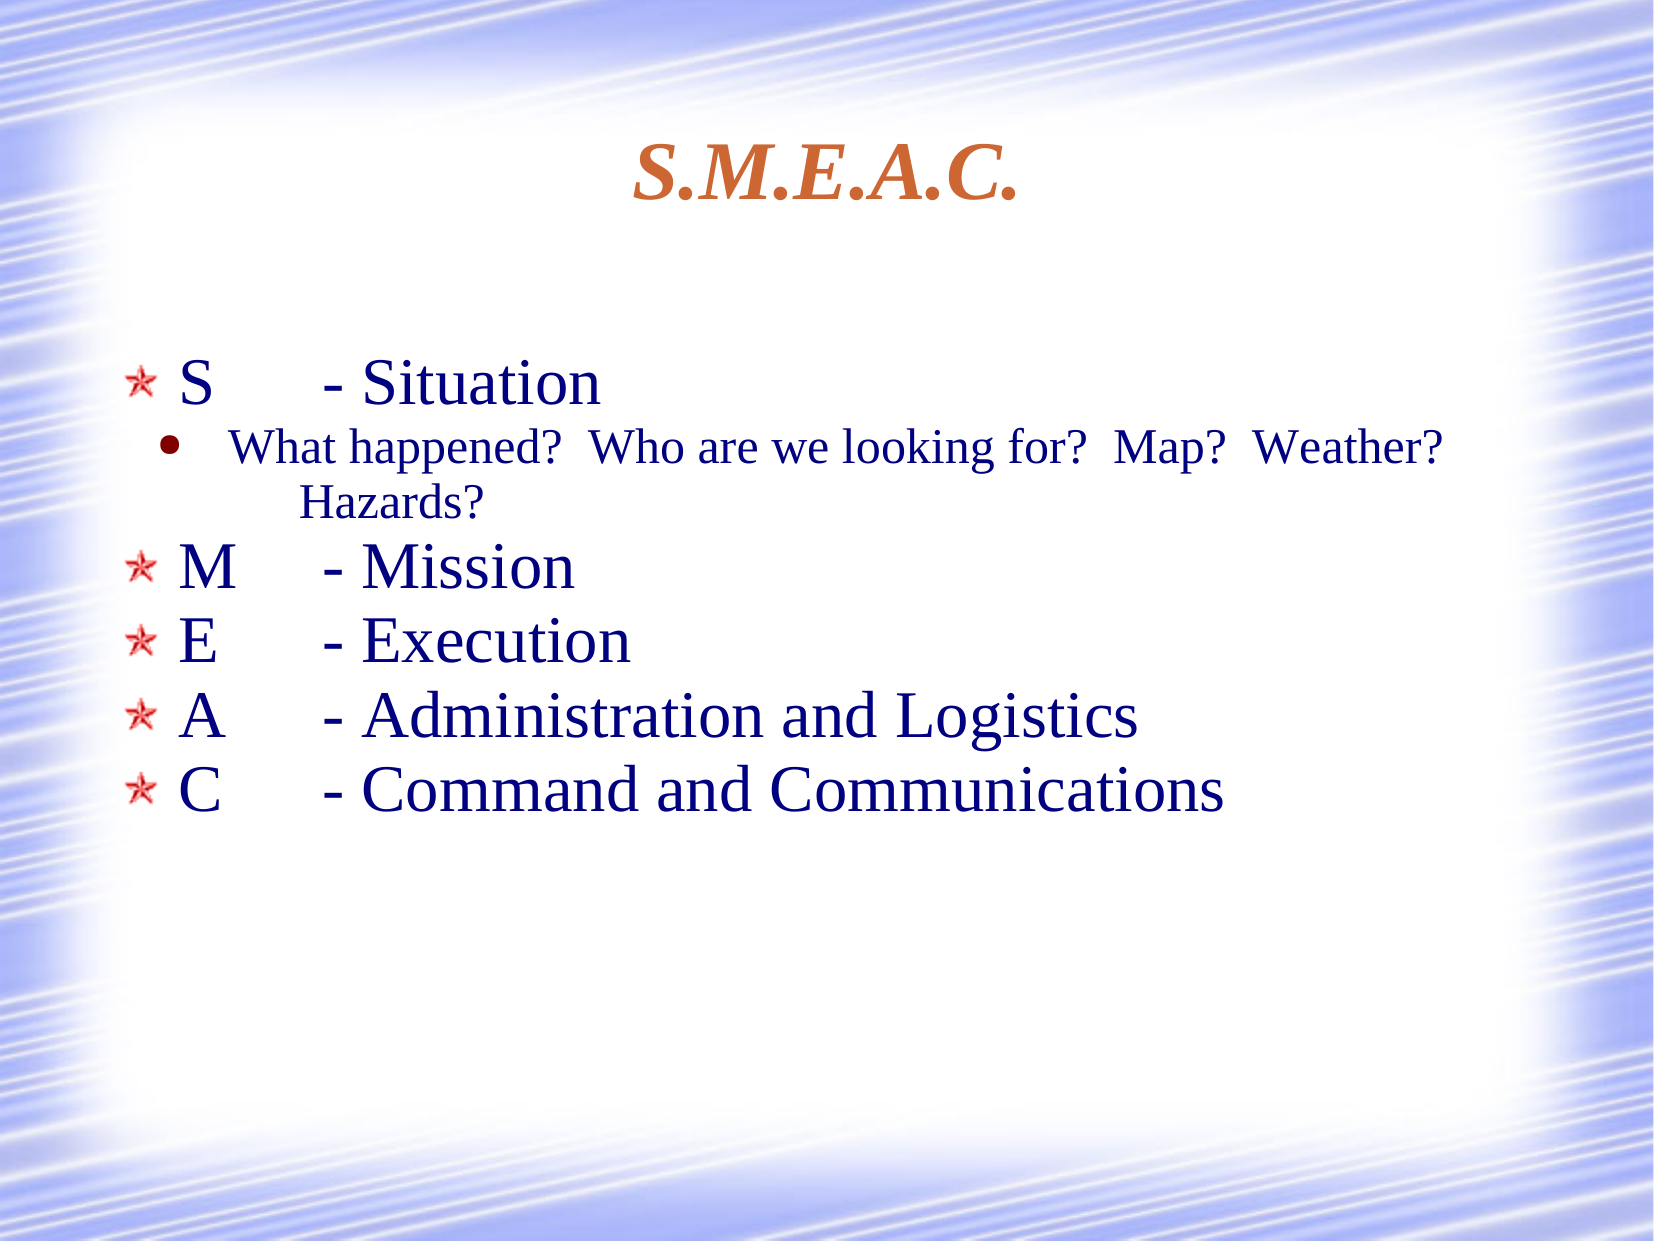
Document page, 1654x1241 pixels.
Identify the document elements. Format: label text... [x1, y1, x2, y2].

picture [0, 0, 1654, 1241]
list S - Situation What happened? Who are we looking for? Map? Weather? Hazards? M - Mission E - Execution A - Administration and Logistics C - Command and Communications [121, 344, 1534, 1065]
title S.M.E.A.C. [121, 67, 1534, 275]
